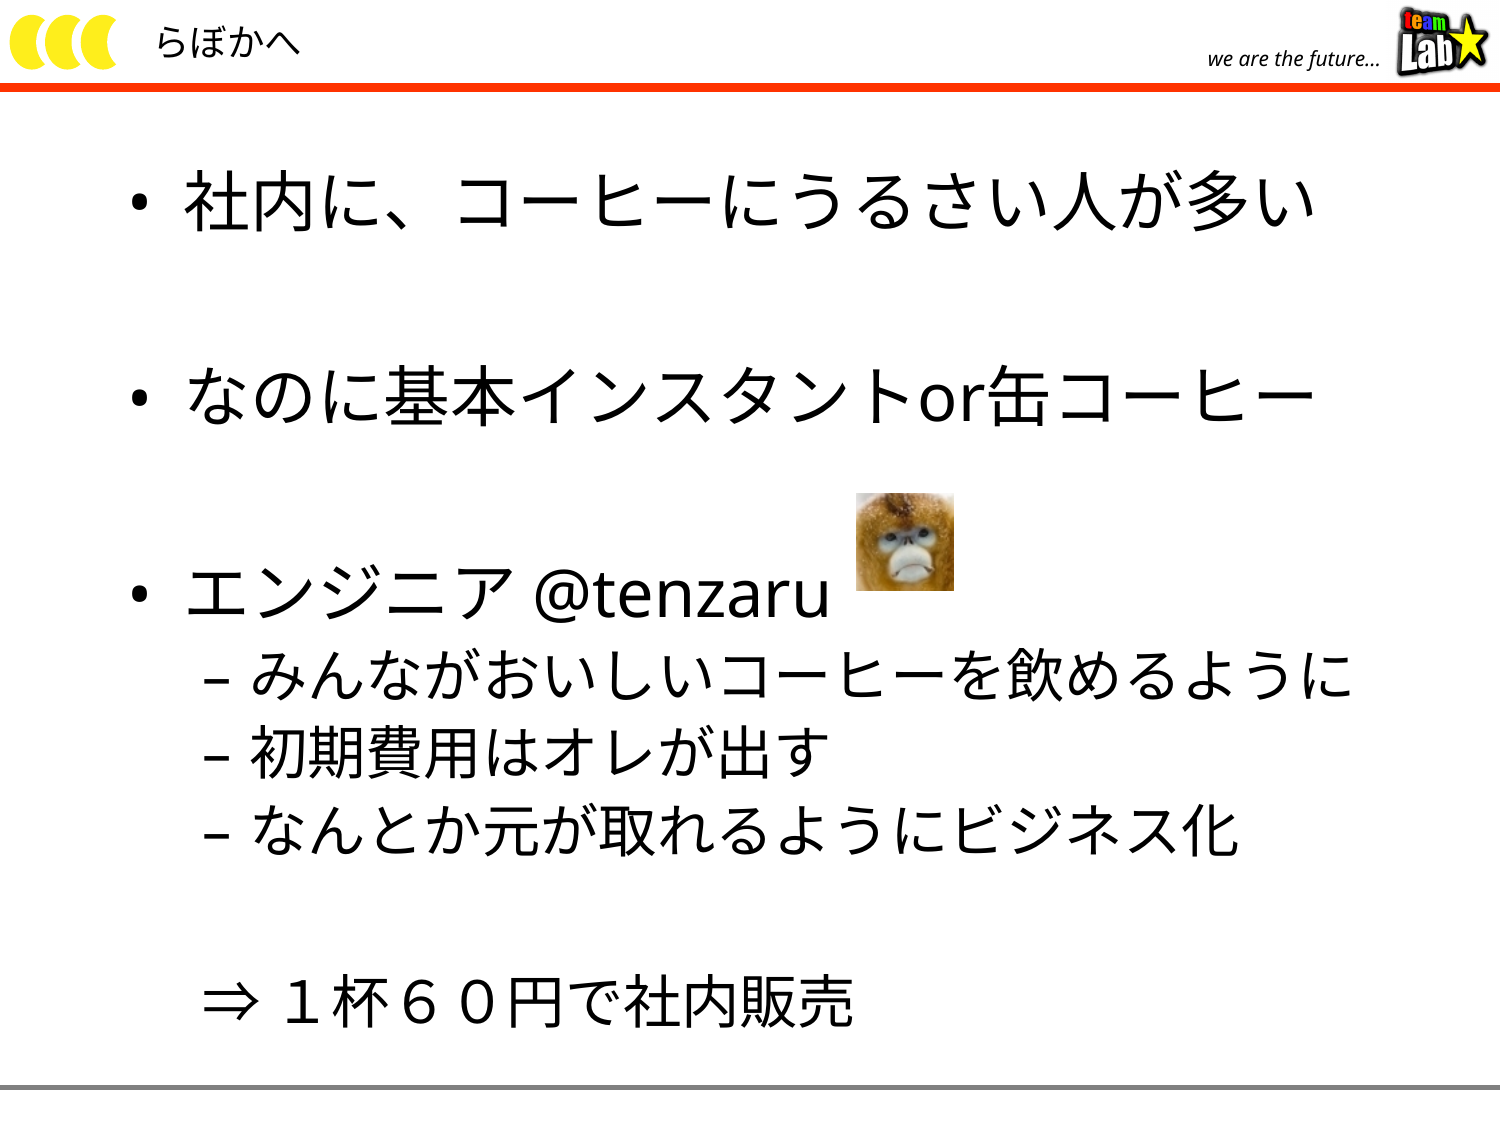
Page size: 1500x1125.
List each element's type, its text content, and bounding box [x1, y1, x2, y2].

picture [856, 493, 954, 591]
list 社内に、コーヒーにうるさい人が多い なのに基本インスタントor缶コーヒー エンジニア @tenzaru みんながおいしいコーヒーを飲めるように 初期費用はオレが出す なんとか元が取れるようにビジネス化 ⇒ １杯６０円で社内販売 [112, 160, 1388, 1001]
picture [1386, 0, 1499, 83]
title らぼかへ [137, 11, 925, 72]
